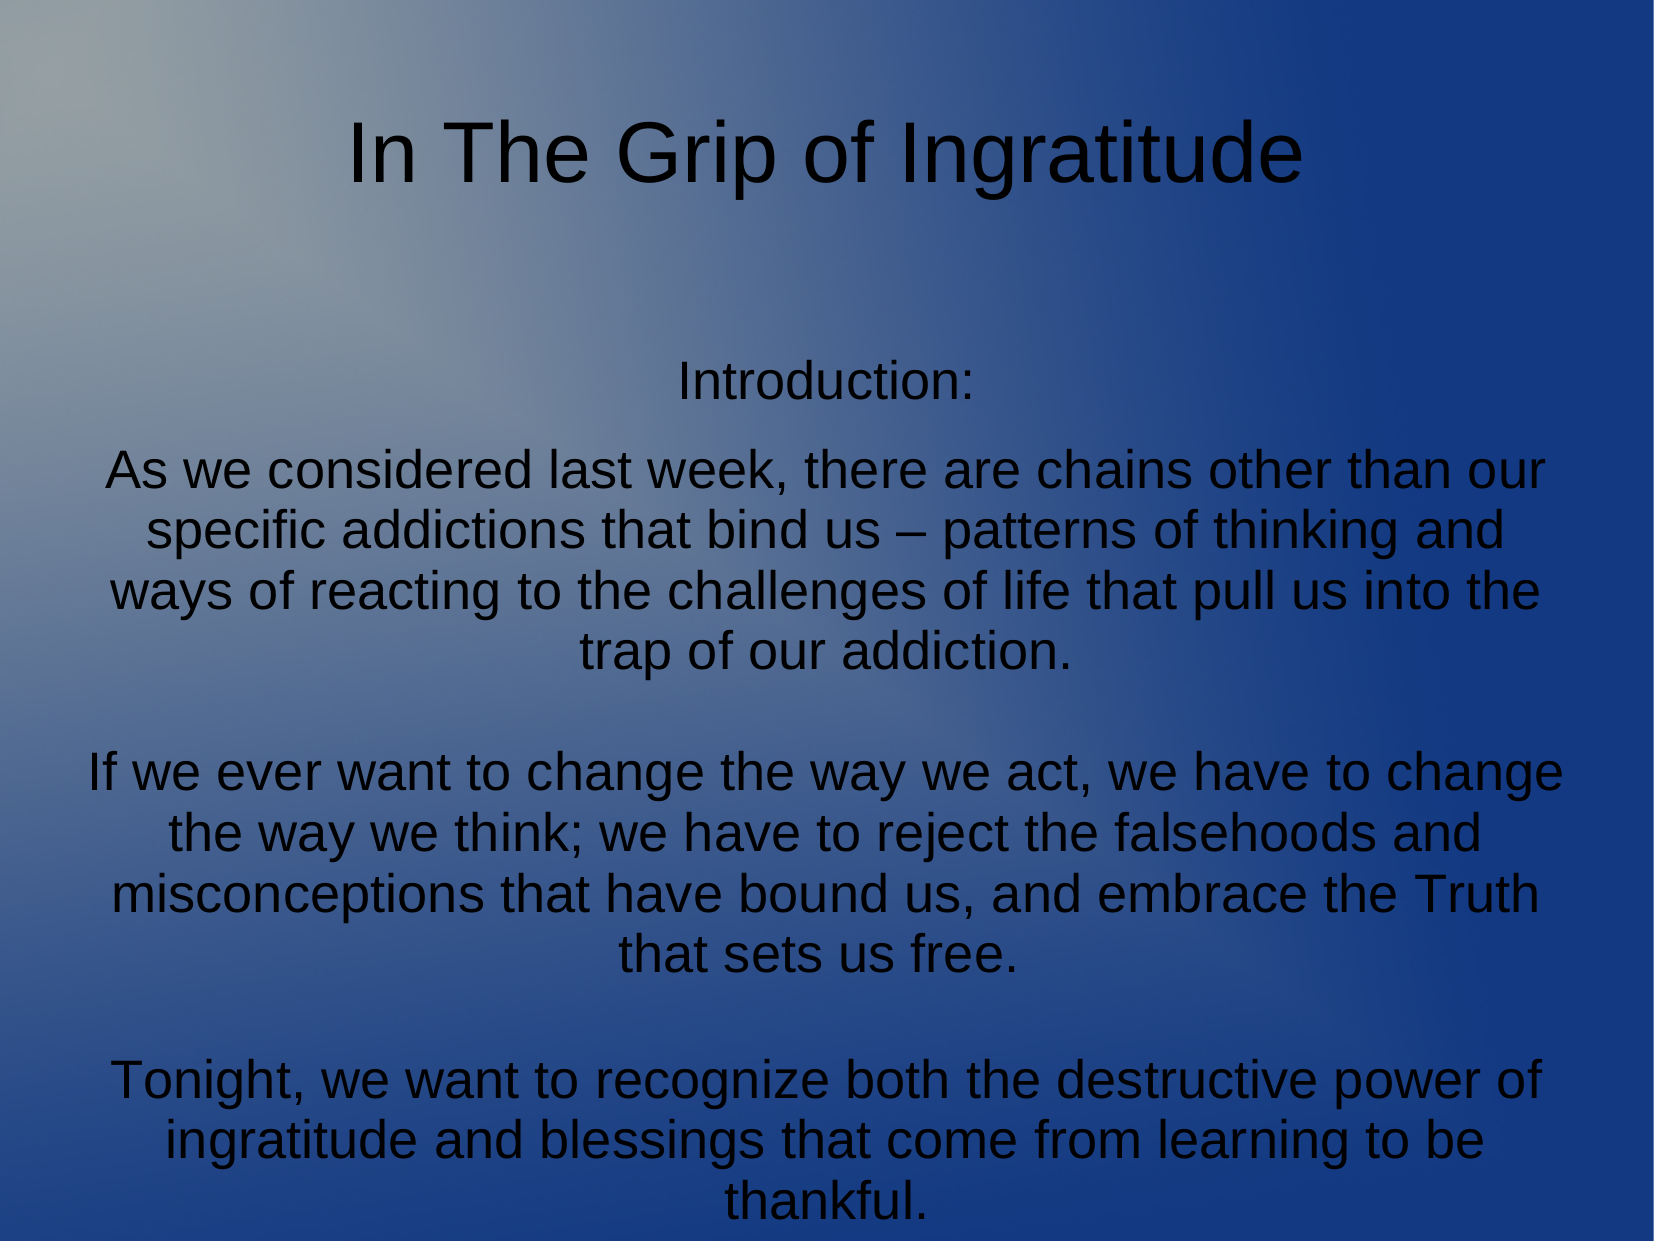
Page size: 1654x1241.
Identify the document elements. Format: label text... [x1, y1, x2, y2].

picture [0, 0, 1654, 1241]
subtitle Introduction: As we considered last week, there are chains other than our specific addictions that bind us – patterns of thinking and ways of reacting to the challenges of life that pull us into the trap of our addiction. If we ever want to change the way we act, we have to change the way we think; we have to reject the falsehoods and misconceptions that have bound us, and embrace the Truth that sets us free. Tonight, we want to recognize both the destructive power of ingratitude and blessings that come from learning to be thankful. [82, 290, 1571, 1241]
title In The Grip of Ingratitude [82, 49, 1571, 257]
